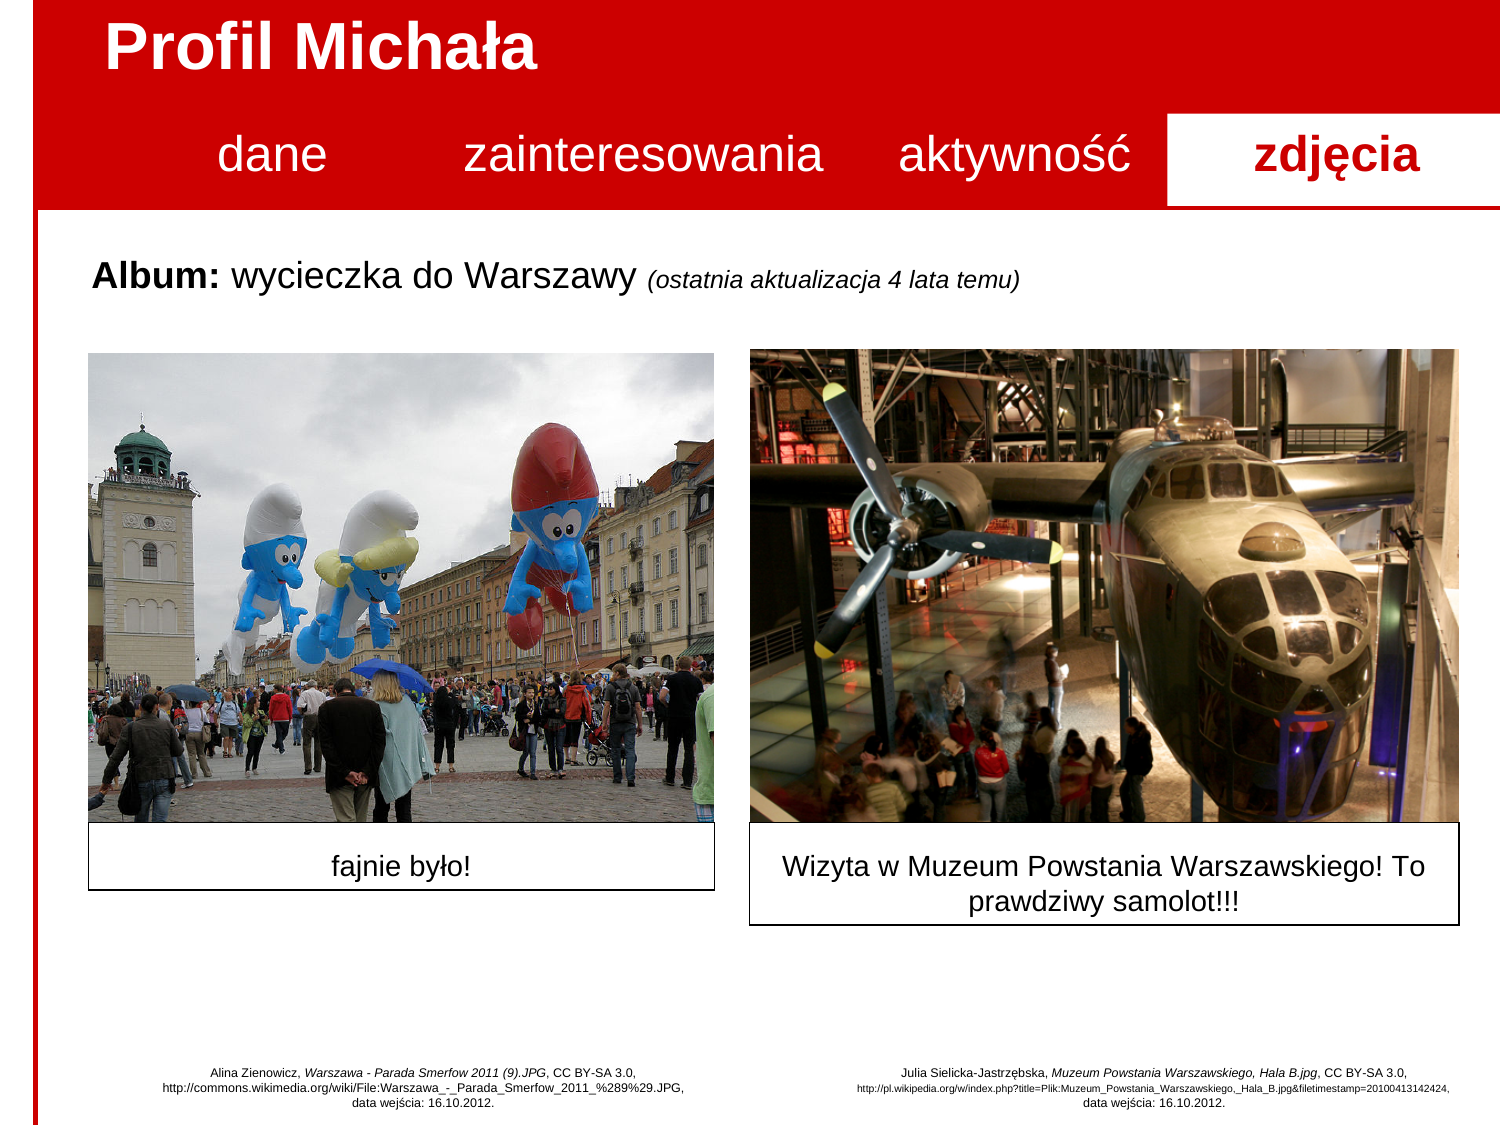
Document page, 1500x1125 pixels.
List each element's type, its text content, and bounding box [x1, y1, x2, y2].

text_box fajnie było! [88, 822, 715, 891]
text_box zainteresowania [430, 113, 854, 206]
text_box Profil Michała [38, 0, 1500, 203]
picture [88, 353, 714, 822]
text_box aktywność [854, 113, 1167, 206]
text_box zdjęcia [1167, 113, 1500, 206]
text_box Wizyta w Muzeum Powstania Warszawskiego! To prawdziwy samolot!!! [749, 822, 1459, 926]
text_box Album: wycieczka do Warszawy (ostatnia aktualizacja 4 lata temu) [76, 243, 1353, 373]
text_box Julia Sielicka-Jastrzębska, Muzeum Powstania Warszawskiego, Hala B.jpg, CC BY-SA 3.0, http://pl.wikipedia.org/w/index.php?title=Plik:Muzeum_Powstania_Warszawskiego,_Hala_B.jpg&filetimestamp=20100413142424, data wejścia: 16.10.2012. [769, 1057, 1471, 1118]
text_box Alina Zienowicz, Warszawa - Parada Smerfow 2011 (9).JPG, CC BY-SA 3.0, http://commons.wikimedia.org/wiki/File:Warszawa_-_Parada_Smerfow_2011_%289%29.JPG, data wejścia: 16.10.2012. [74, 1057, 703, 1118]
picture [750, 349, 1459, 822]
text_box dane [112, 113, 430, 206]
